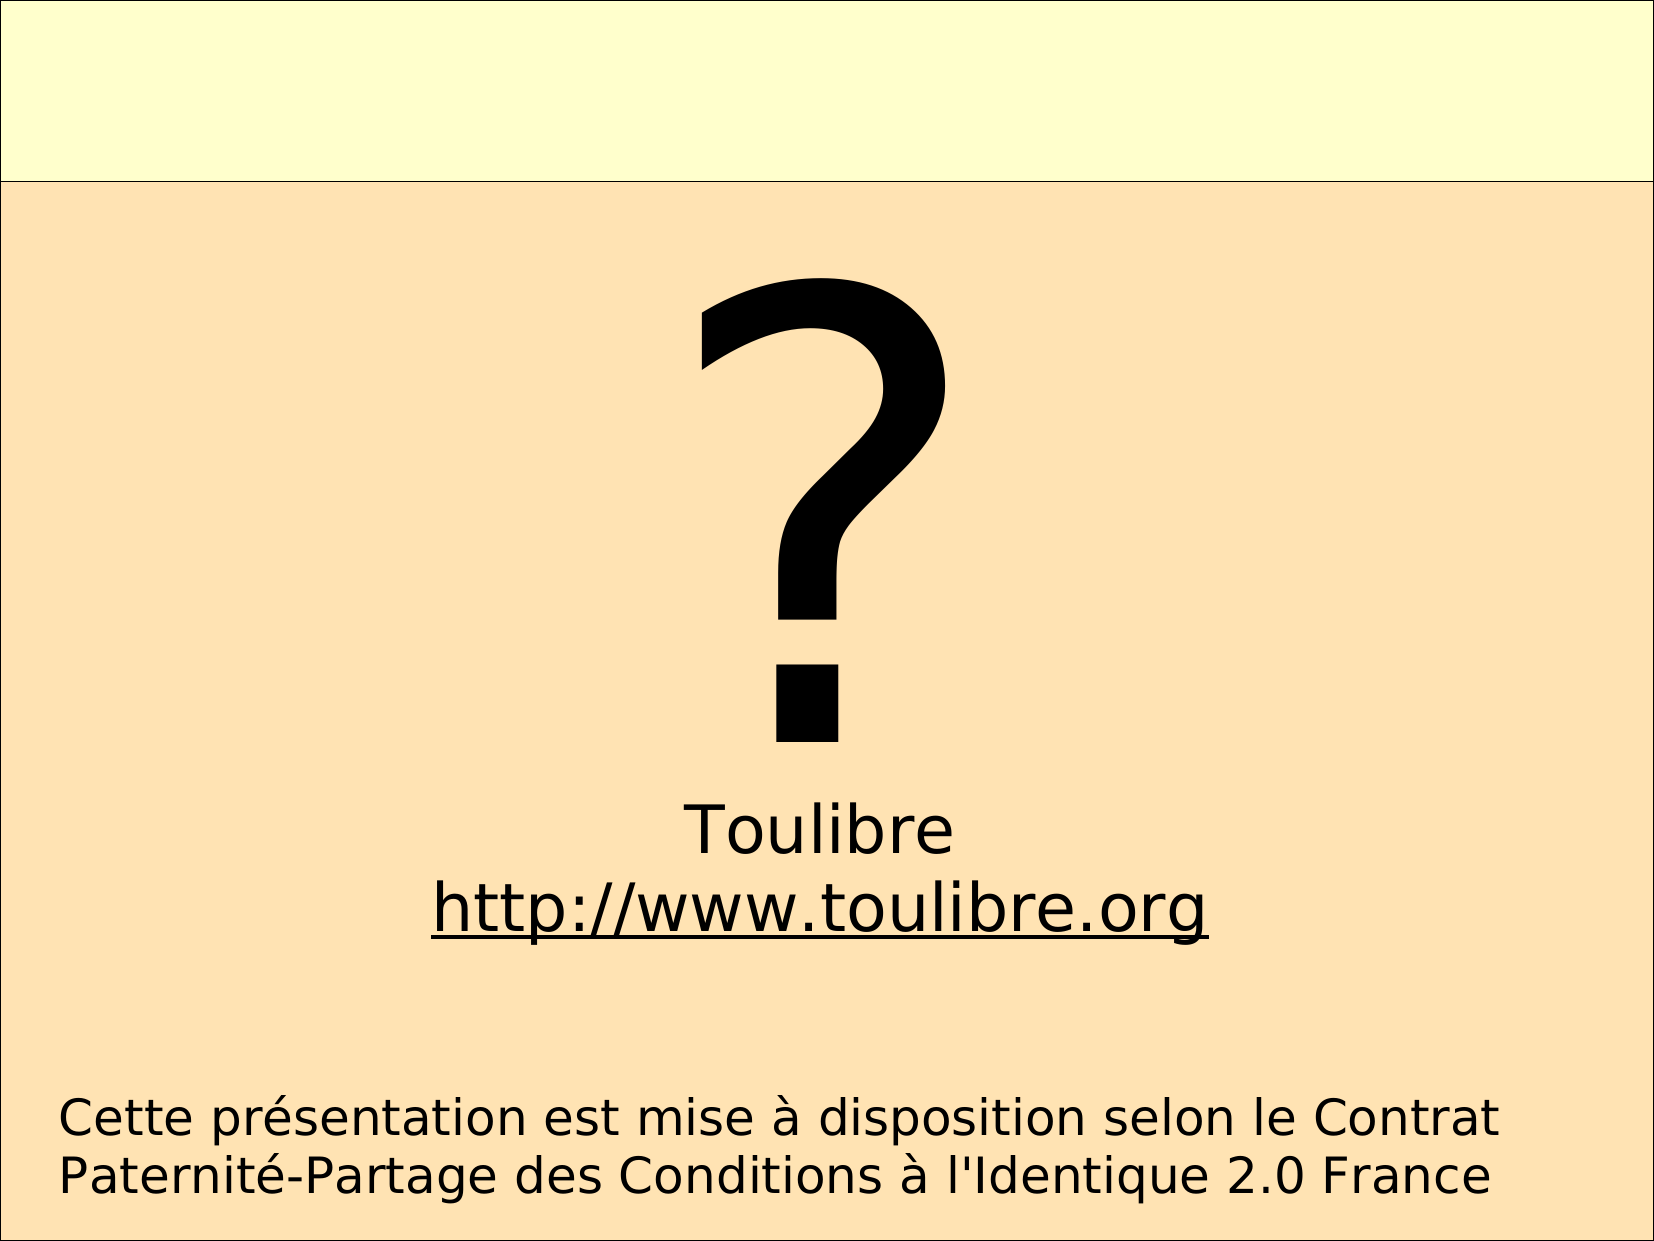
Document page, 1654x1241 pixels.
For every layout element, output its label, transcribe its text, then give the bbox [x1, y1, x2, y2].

text_box Cette présentation est mise à disposition selon le Contrat Paternité-Partage des Conditions à l'Identique 2.0 France [44, 1081, 1603, 1214]
list ? [69, 162, 1559, 981]
text_box Toulibre http://www.toulibre.org [117, 783, 1524, 955]
